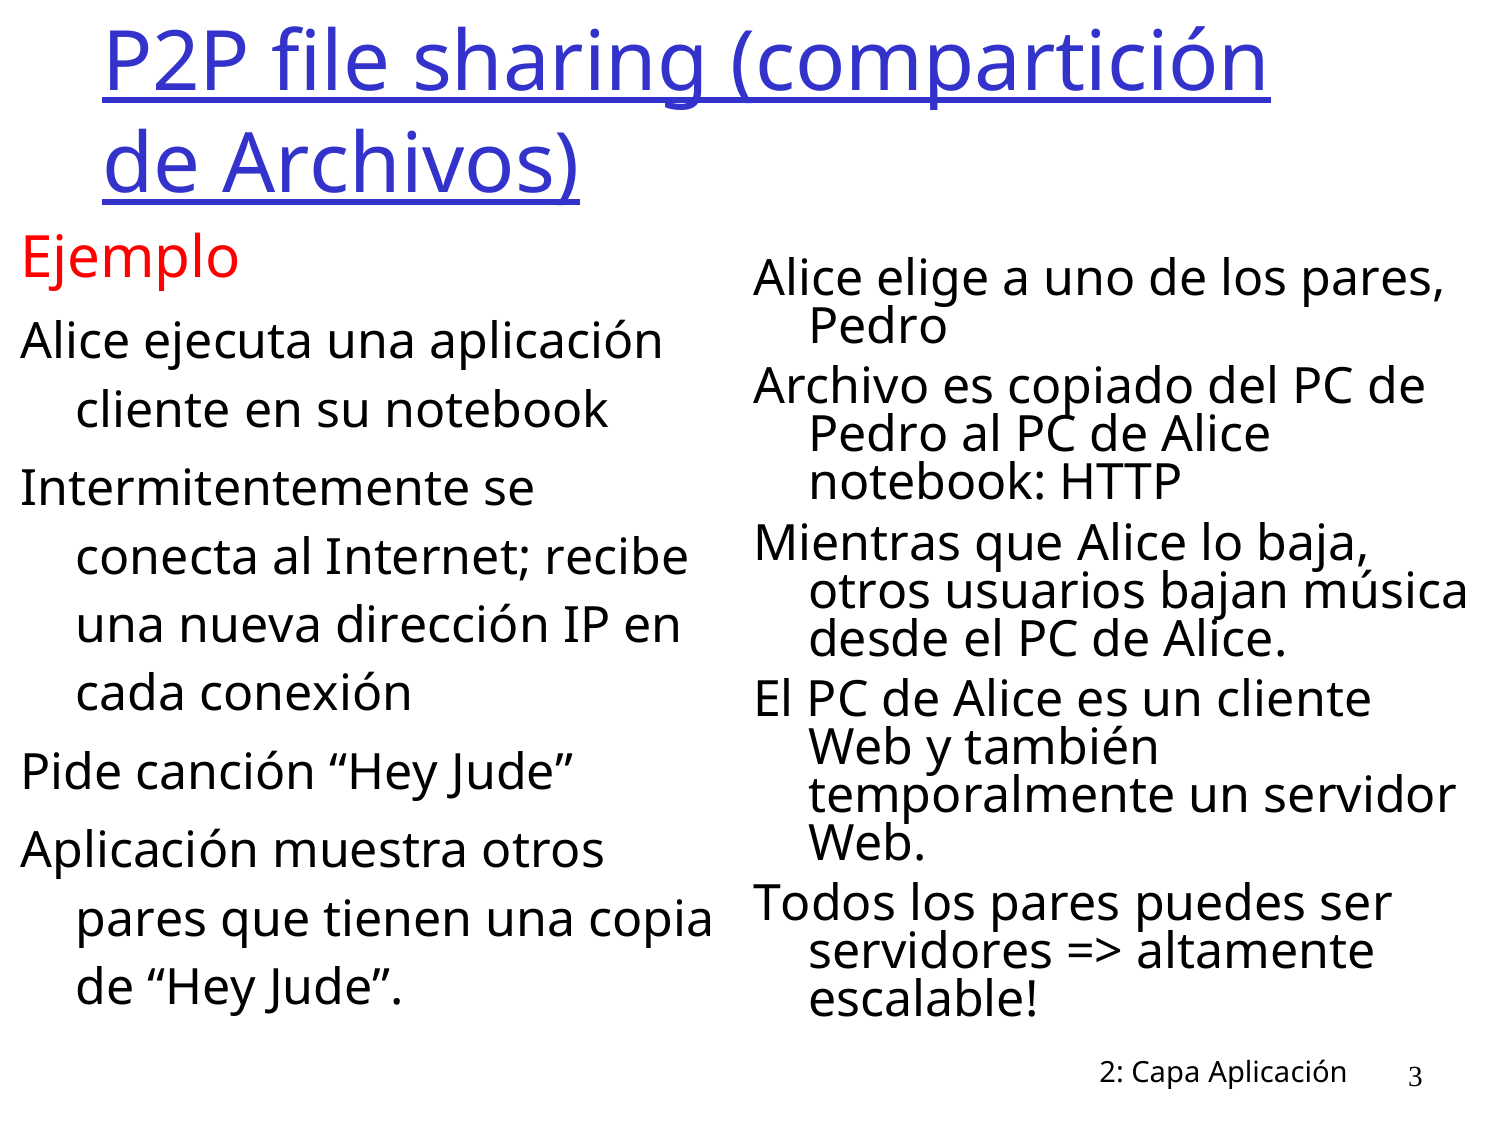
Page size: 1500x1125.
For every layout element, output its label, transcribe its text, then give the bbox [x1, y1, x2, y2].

text_box Alice elige a uno de los pares, Pedro Archivo es copiado del PC de Pedro al PC de Alice notebook: HTTP Mientras que Alice lo baja, otros usuarios bajan música desde el PC de Alice. El PC de Alice es un cliente Web y también temporalmente un servidor Web. Todos los pares puedes ser servidores => altamente escalable! [738, 249, 1500, 932]
list Ejemplo Alice ejecuta una aplicación cliente en su notebook Intermitentemente se conecta al Internet; recibe una nueva dirección IP en cada conexión Pide canción “Hey Jude” Aplicación muestra otros pares que tienen una copia de “Hey Jude”. [5, 208, 739, 1088]
title P2P file sharing (compartición de Archivos) [87, 0, 1363, 229]
